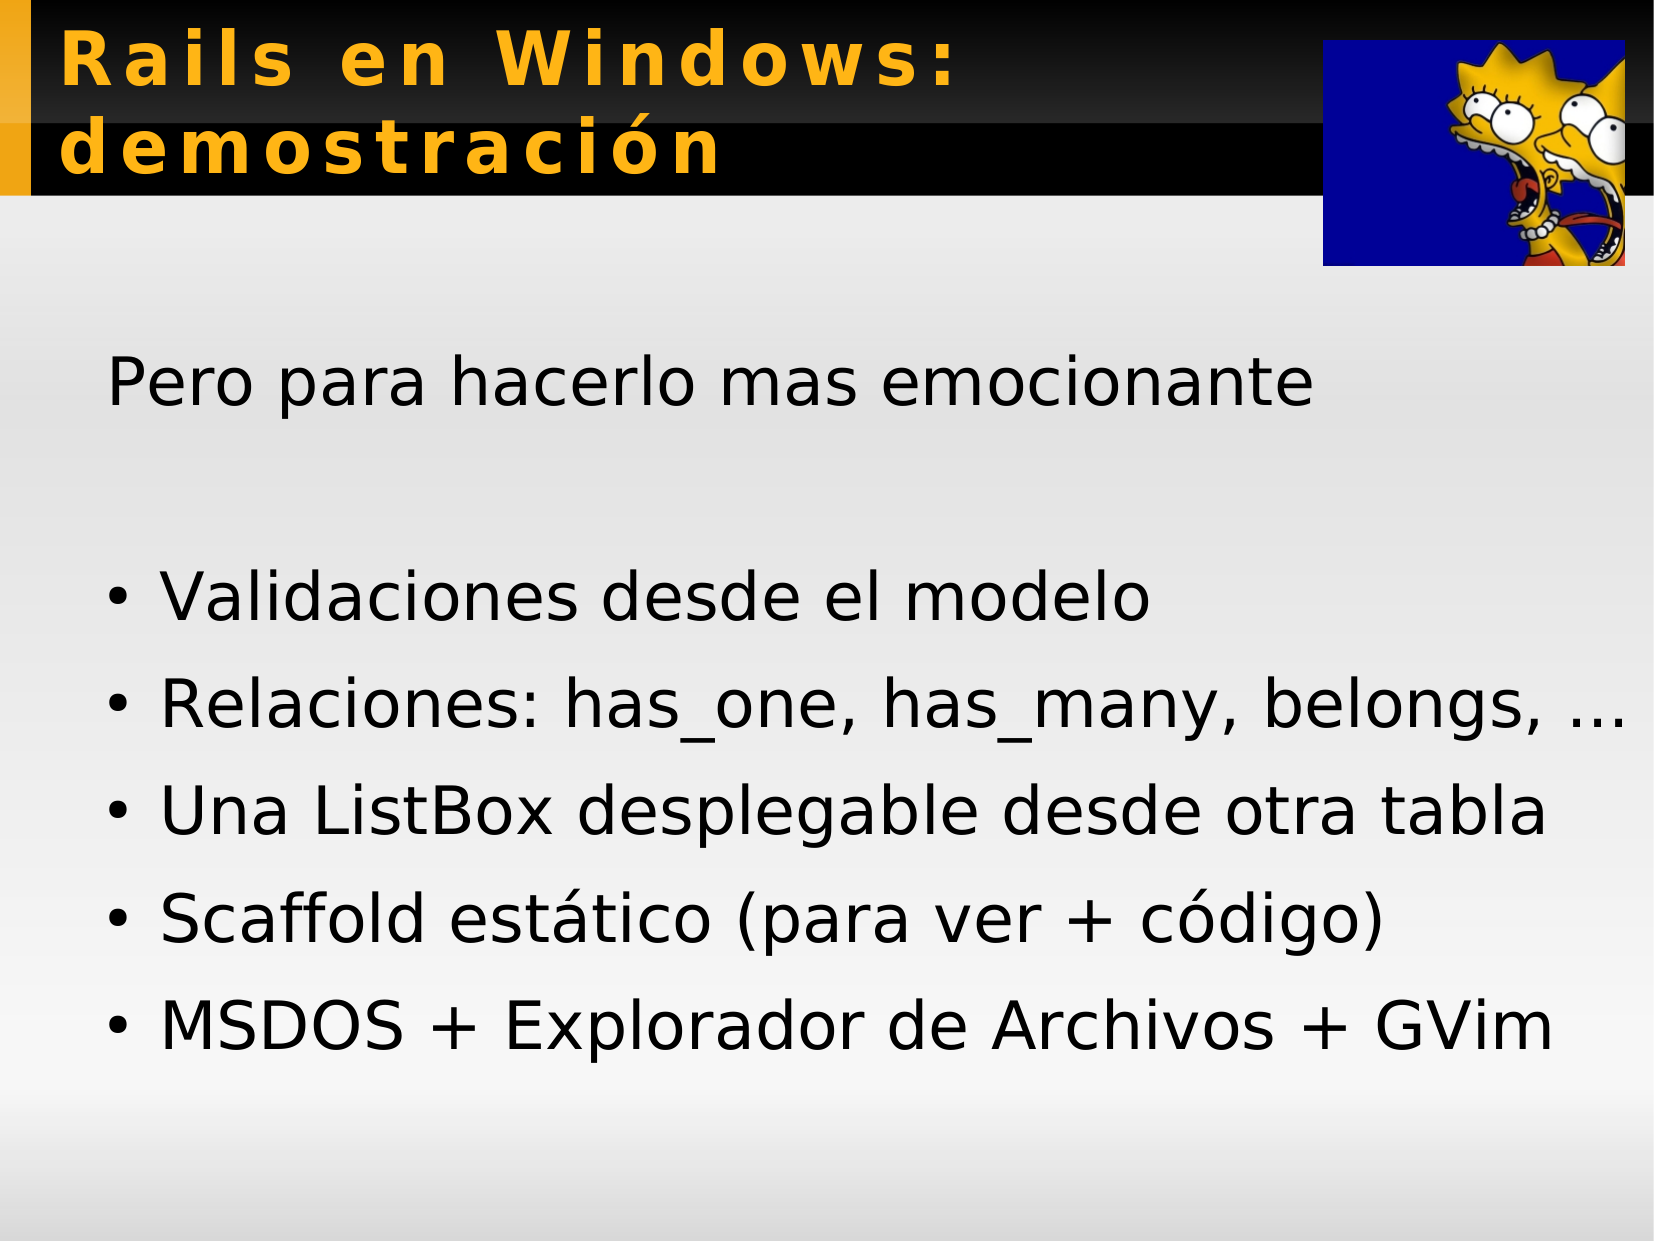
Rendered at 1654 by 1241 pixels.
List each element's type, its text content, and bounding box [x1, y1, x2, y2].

picture [0, 0, 1654, 1241]
list Pero para hacerlo mas emocionante Validaciones desde el modelo Relaciones: has_one, has_many, belongs, ... Una ListBox desplegable desde otra tabla Scaffold estático (para ver + código) MSDOS + Explorador de Archivos + GVim [88, 236, 1654, 1173]
title Rails en Windows: demostración [59, 16, 1654, 191]
